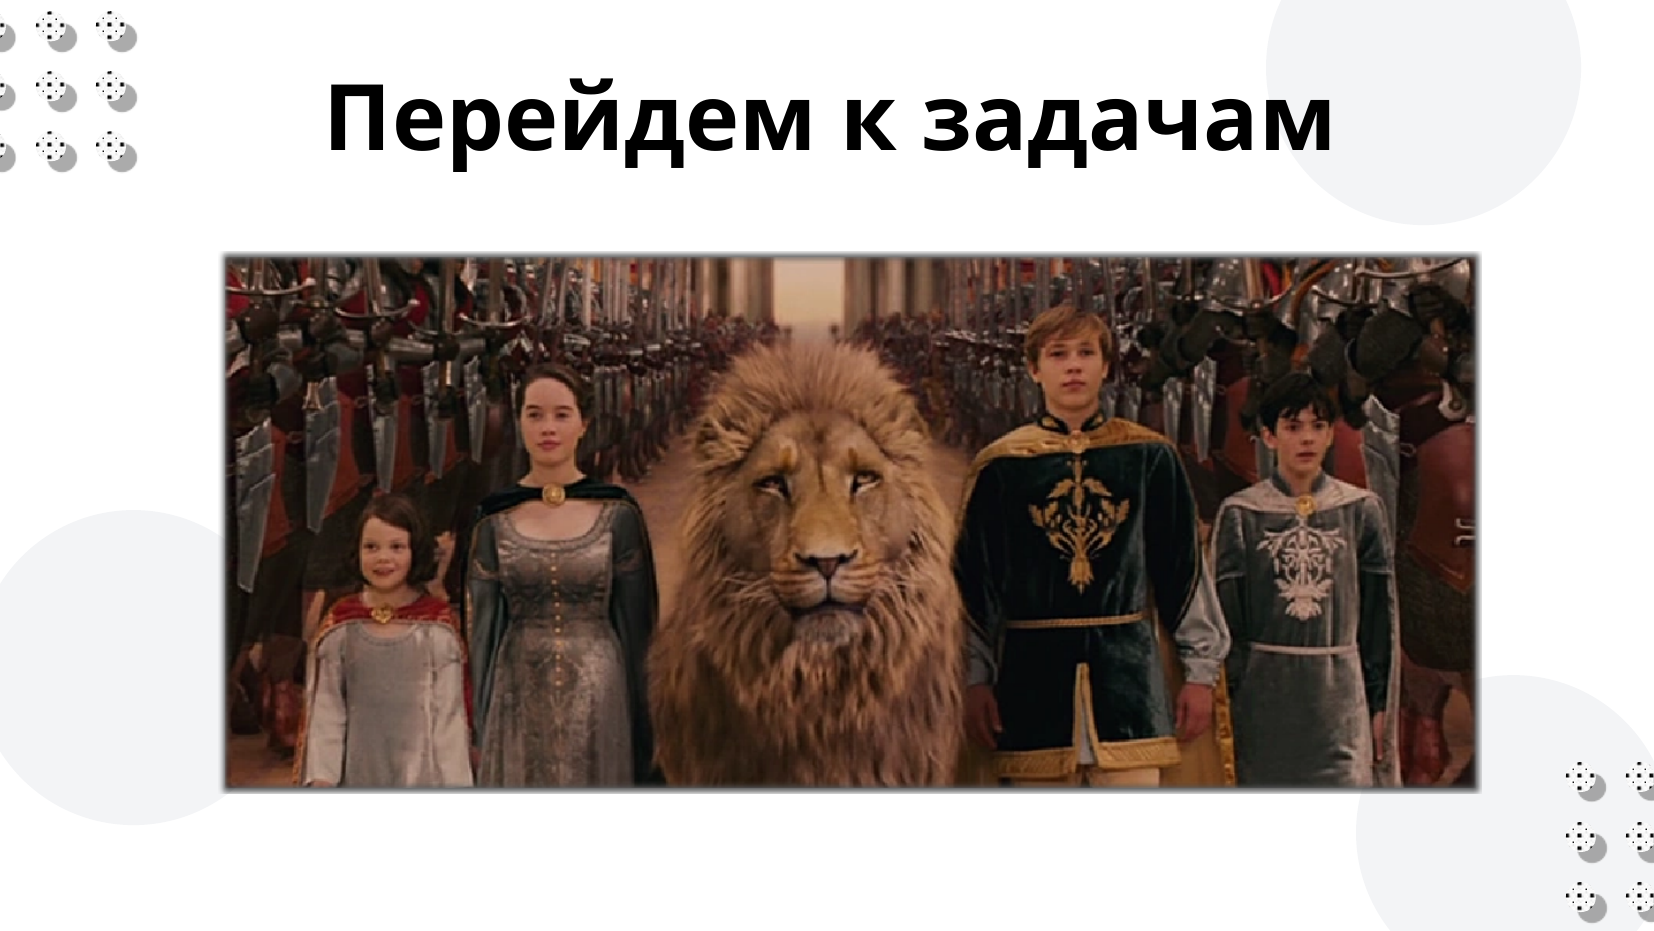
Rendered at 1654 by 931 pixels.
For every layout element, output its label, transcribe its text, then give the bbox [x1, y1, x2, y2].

picture [0, 74, 6, 99]
title Перейдем к задачам [86, 37, 1576, 193]
picture [1565, 761, 1596, 793]
picture [1625, 821, 1654, 853]
picture [225, 257, 1475, 788]
picture [1625, 761, 1654, 792]
picture [35, 71, 66, 102]
picture [1565, 821, 1596, 853]
picture [0, 134, 7, 159]
picture [0, 14, 6, 39]
picture [1625, 881, 1654, 912]
picture [35, 11, 66, 42]
picture [1565, 882, 1596, 913]
picture [95, 11, 126, 37]
picture [35, 131, 67, 162]
